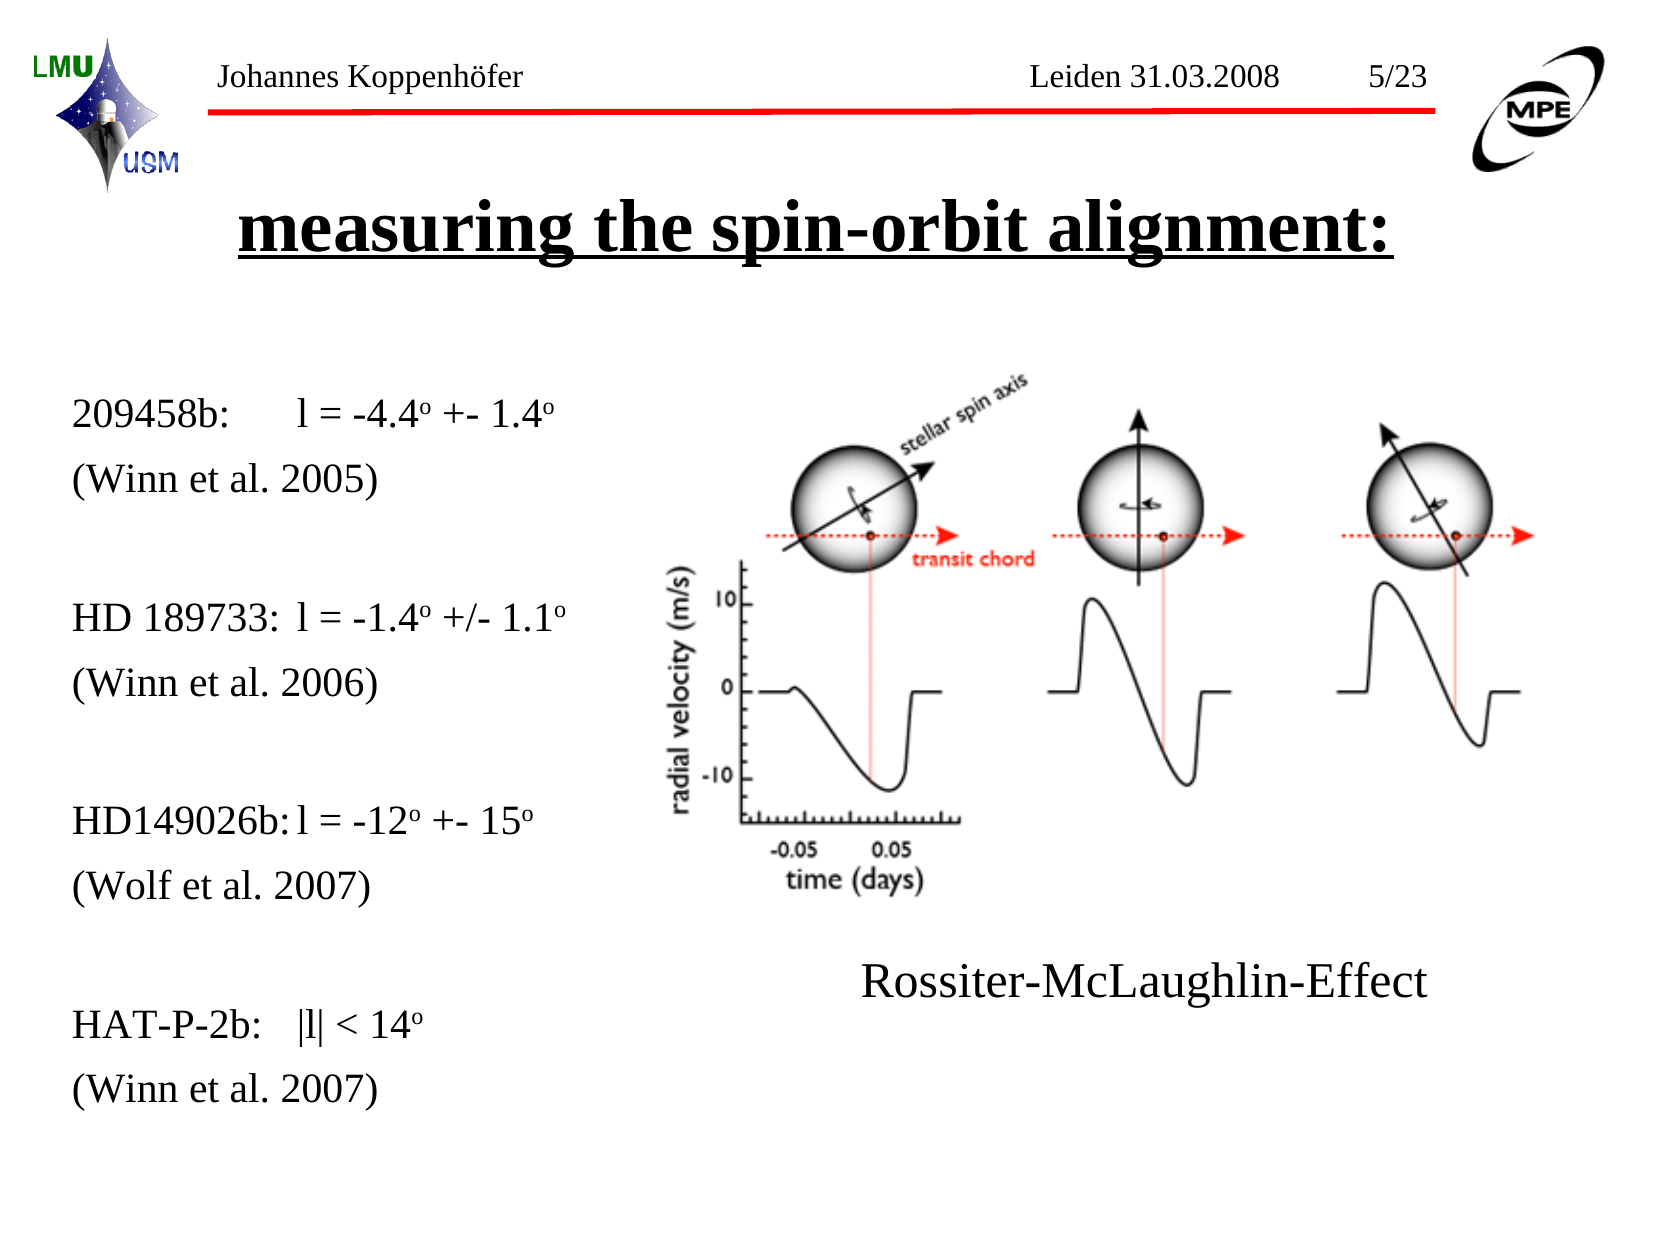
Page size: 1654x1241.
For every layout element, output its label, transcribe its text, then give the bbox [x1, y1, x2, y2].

text_box 5/23 [1368, 57, 1434, 95]
picture [632, 344, 1589, 924]
text_box measuring the spin-orbit alignment: [237, 184, 1394, 268]
text_box Rossiter-McLaughlin-Effect [860, 952, 1428, 1009]
picture [32, 35, 182, 194]
picture [1472, 46, 1605, 172]
text_box 209458b: l = -4.4o +- 1.4o (Winn et al. 2005) HD 189733: l = -1.4o +/- 1.1o (Winn et al. 2006) HD149026b: l = -12o +- 15o (Wolf et al. 2007) HAT-P-2b: |l| < 14o (Winn et al. 2007) [71, 390, 567, 1212]
text_box Leiden 31.03.2008 [1029, 57, 1342, 95]
text_box Johannes Koppenhöfer [217, 57, 525, 95]
